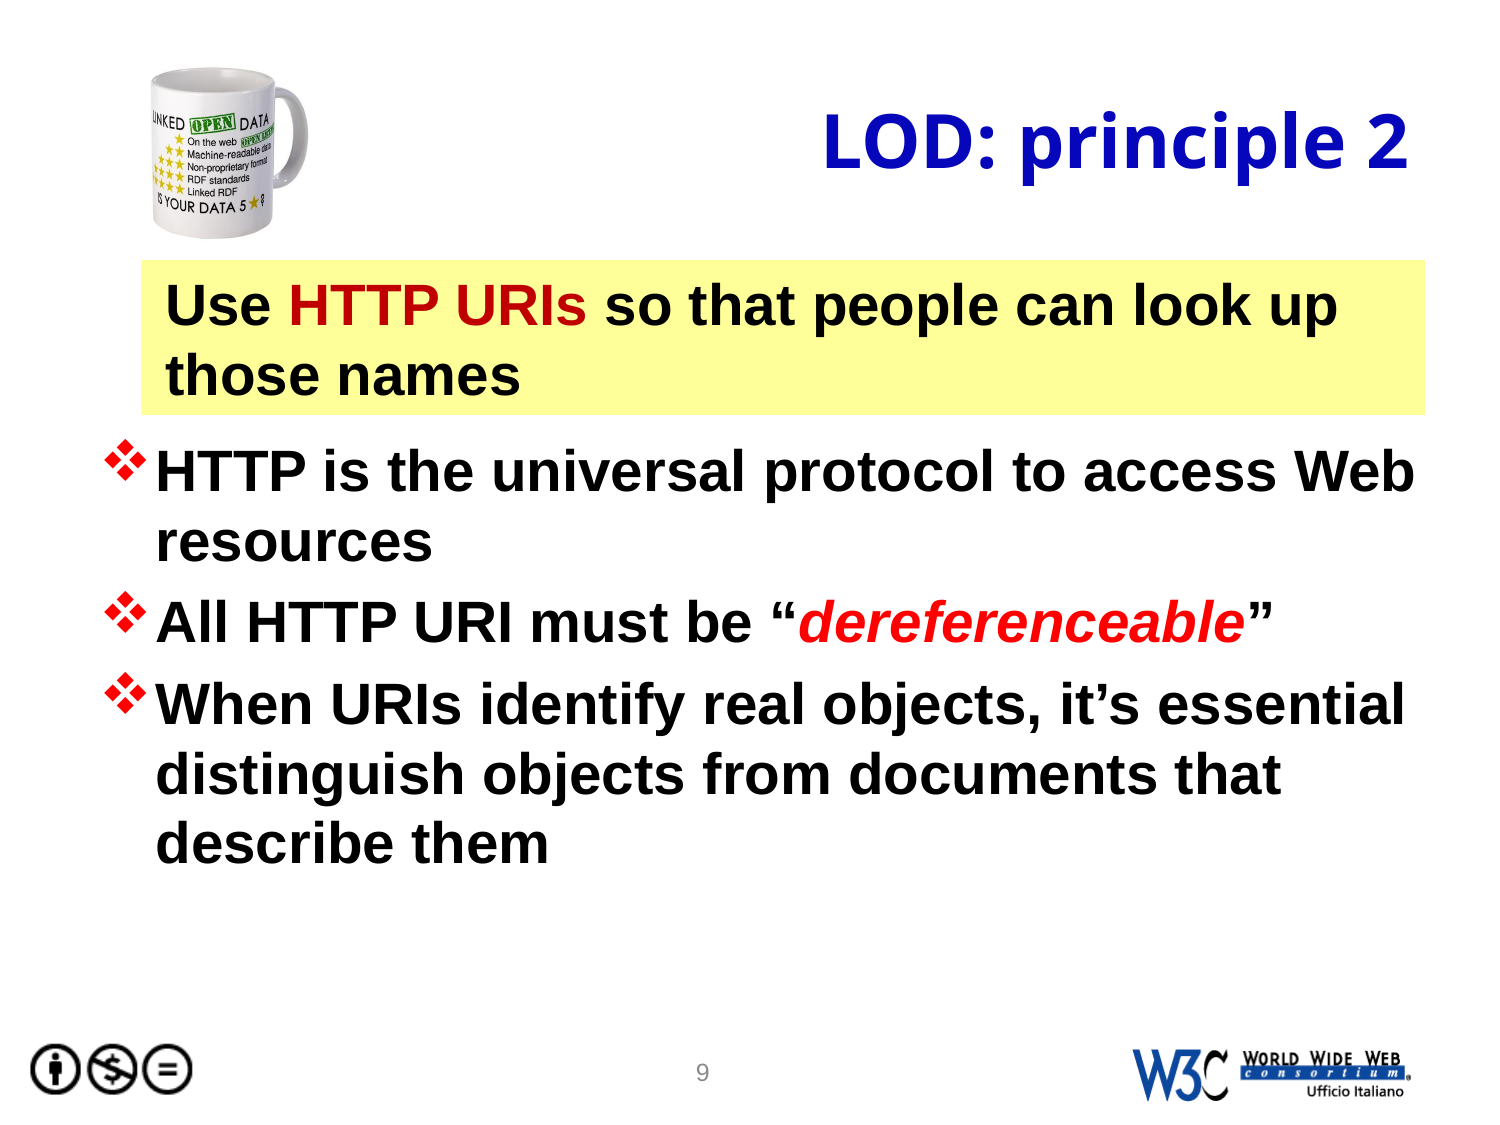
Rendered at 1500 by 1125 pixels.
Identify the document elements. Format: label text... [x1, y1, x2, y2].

text_box Use HTTP URIs so that people can look up those names [141, 260, 1425, 415]
slide_number <number> [680, 1041, 761, 1102]
list HTTP is the universal protocol to access Web resources All HTTP URI must be “dereferenceable” When URIs identify real objects, it’s essential distinguish objects from documents that describe them [75, 262, 1436, 1005]
picture [1132, 1049, 1412, 1102]
picture [141, 65, 317, 241]
picture [15, 1022, 205, 1106]
title LOD: principle 2 [75, 45, 1425, 233]
